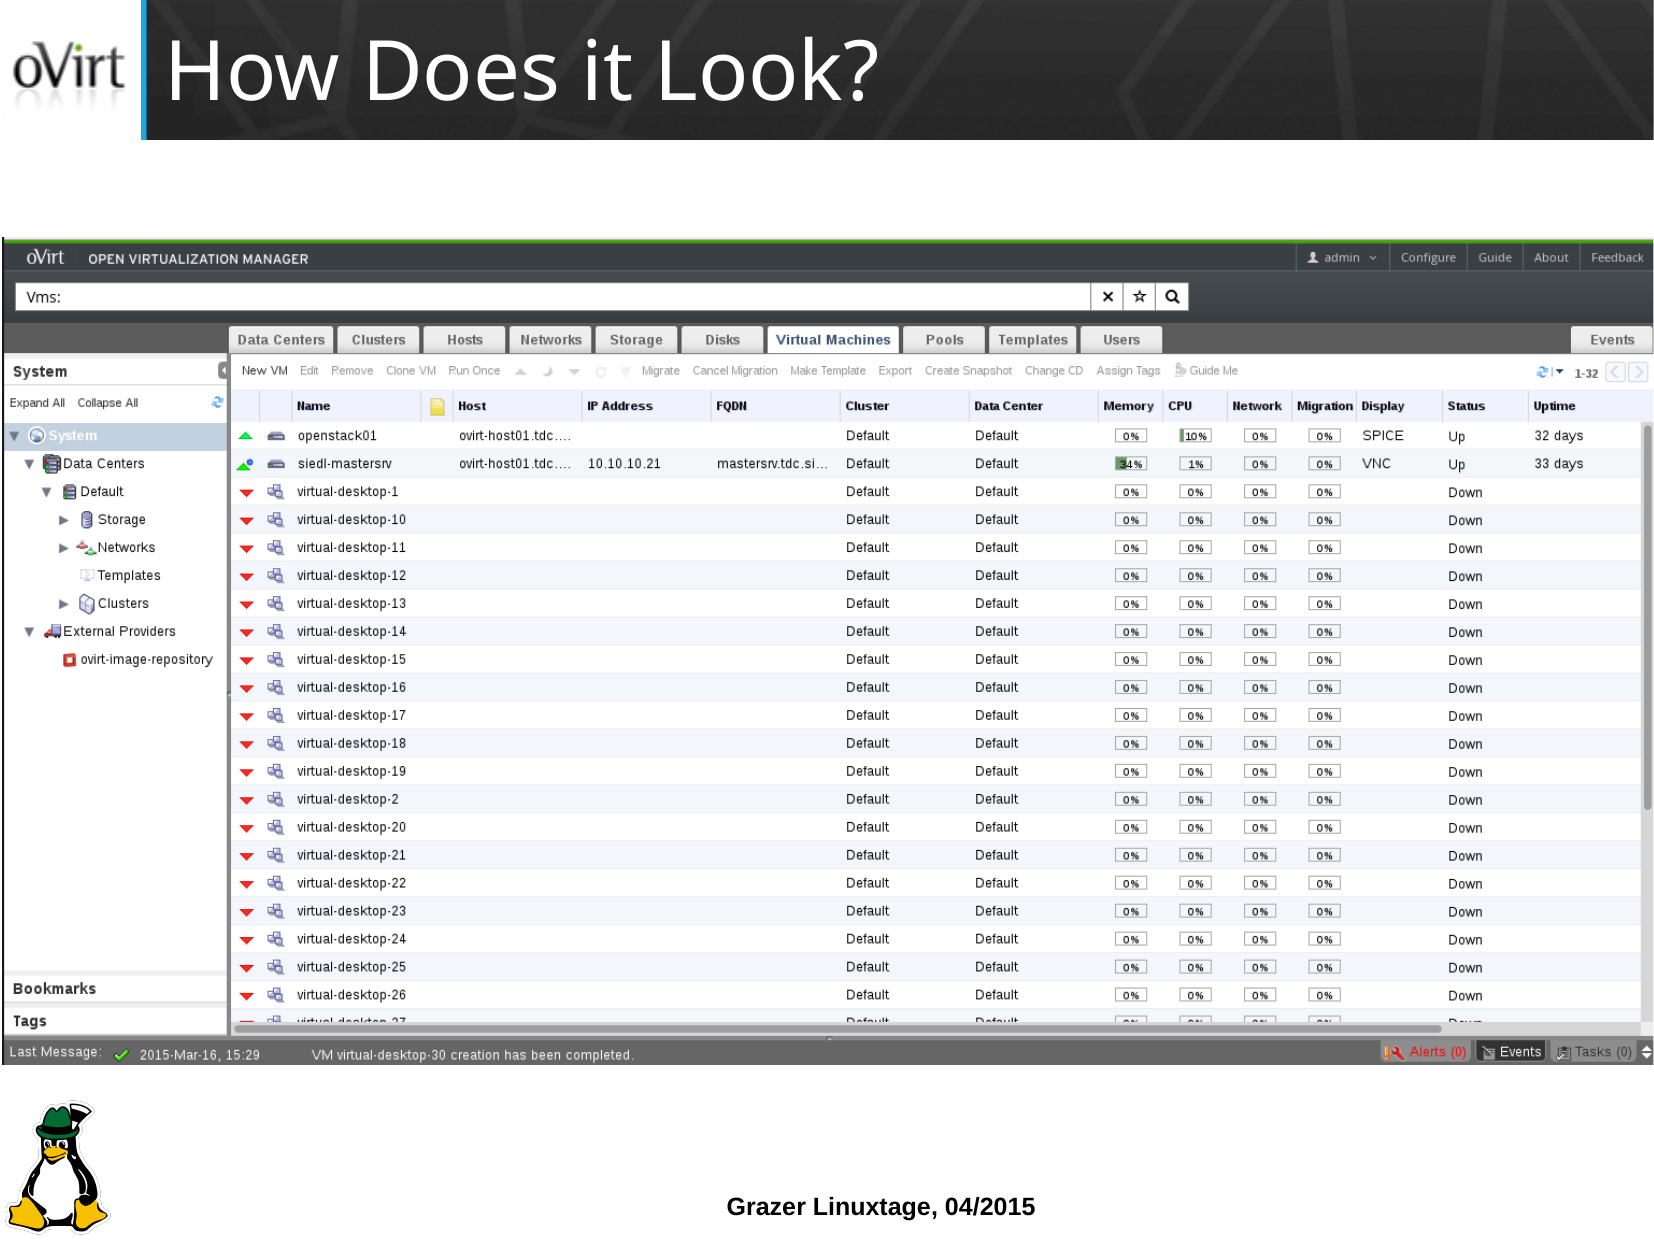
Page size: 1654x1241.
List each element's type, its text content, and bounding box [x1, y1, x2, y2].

picture [5, 1100, 111, 1235]
picture [2, 237, 1654, 1066]
title How Does it Look? [164, 18, 1653, 119]
picture [0, 0, 1654, 140]
